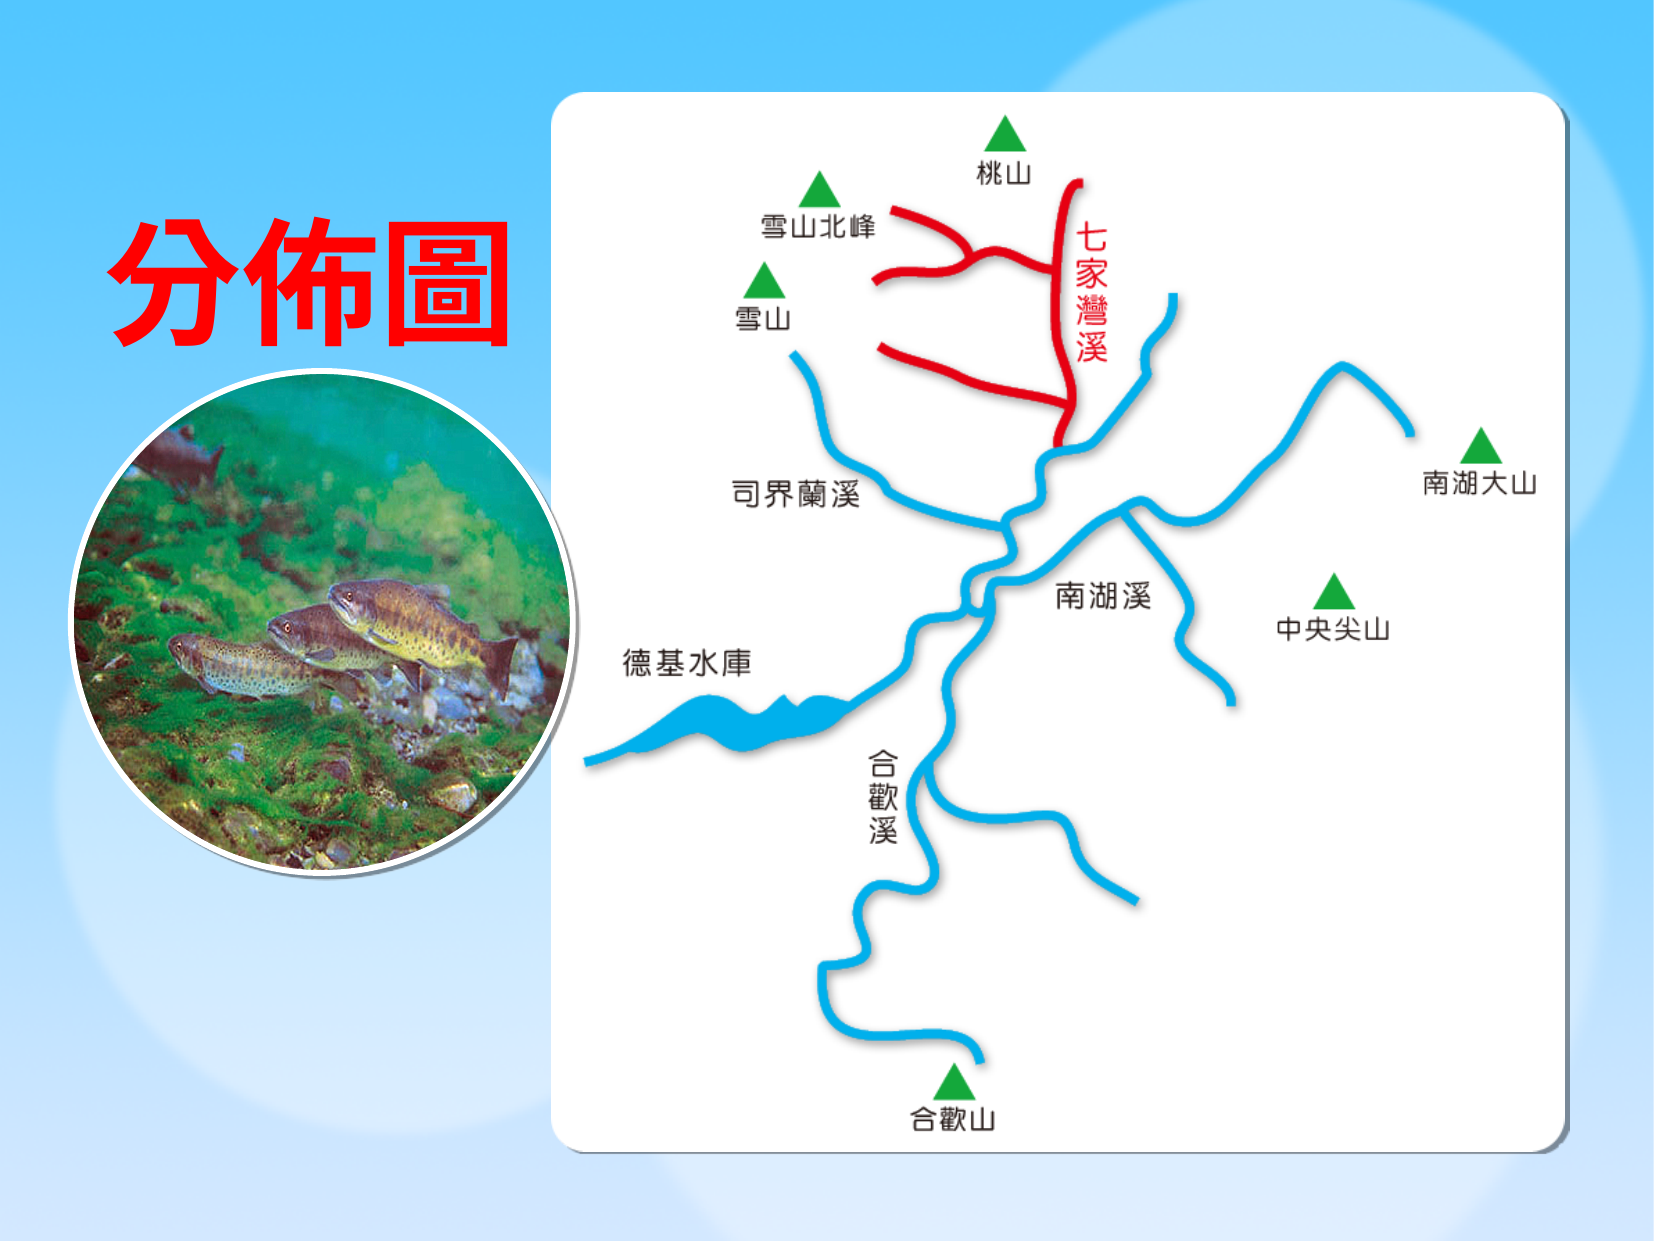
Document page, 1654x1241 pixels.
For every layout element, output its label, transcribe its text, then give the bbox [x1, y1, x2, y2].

text_box 分佈圖 [89, 189, 533, 370]
text_box [70, 370, 573, 873]
picture [0, 0, 1654, 1241]
